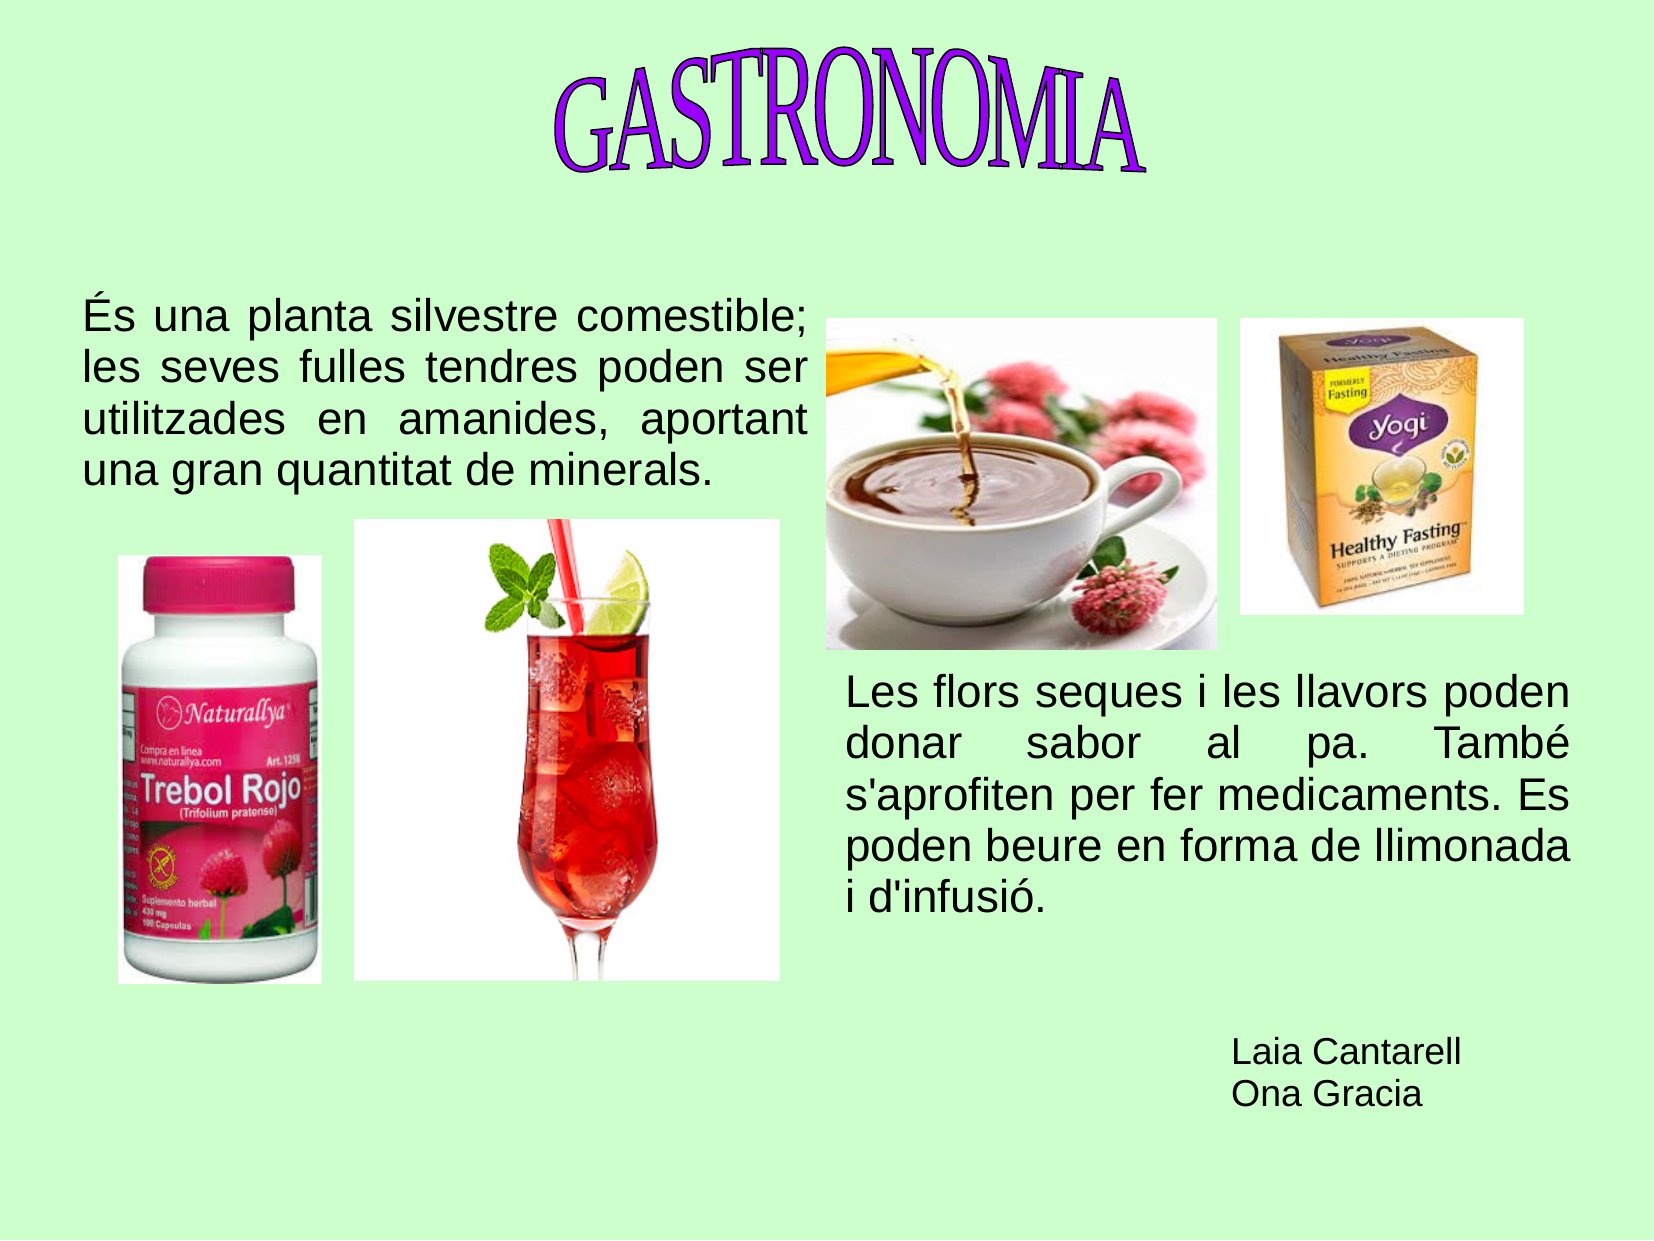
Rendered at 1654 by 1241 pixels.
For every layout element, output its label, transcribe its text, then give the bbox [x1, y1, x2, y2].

text_box GASTRONOMIA [815, 47, 873, 166]
picture [1240, 318, 1524, 615]
text_box Laia Cantarell Ona Gracia [1216, 1023, 1654, 1123]
text_box GASTRONOMIA [555, 77, 613, 172]
list És una planta silvestre comestible; les seves fulles tendres poden ser utilitzades en amanides, aportant una gran quantitat de minerals. [82, 290, 809, 634]
picture [354, 519, 780, 981]
picture [826, 318, 1217, 650]
picture [118, 555, 322, 984]
list Les flors seques i les llavors poden donar sabor al pa. També s'aprofiten per fer medicaments. Es poden beure en forma de llimonada i d'infusió. [845, 665, 1572, 1009]
text_box GASTRONOMIA [872, 48, 933, 165]
text_box GASTRONOMIA [711, 48, 818, 166]
text_box GASTRONOMIA [932, 49, 989, 167]
text_box GASTRONOMIA [988, 56, 1146, 172]
text_box GASTRONOMIA [609, 57, 710, 170]
